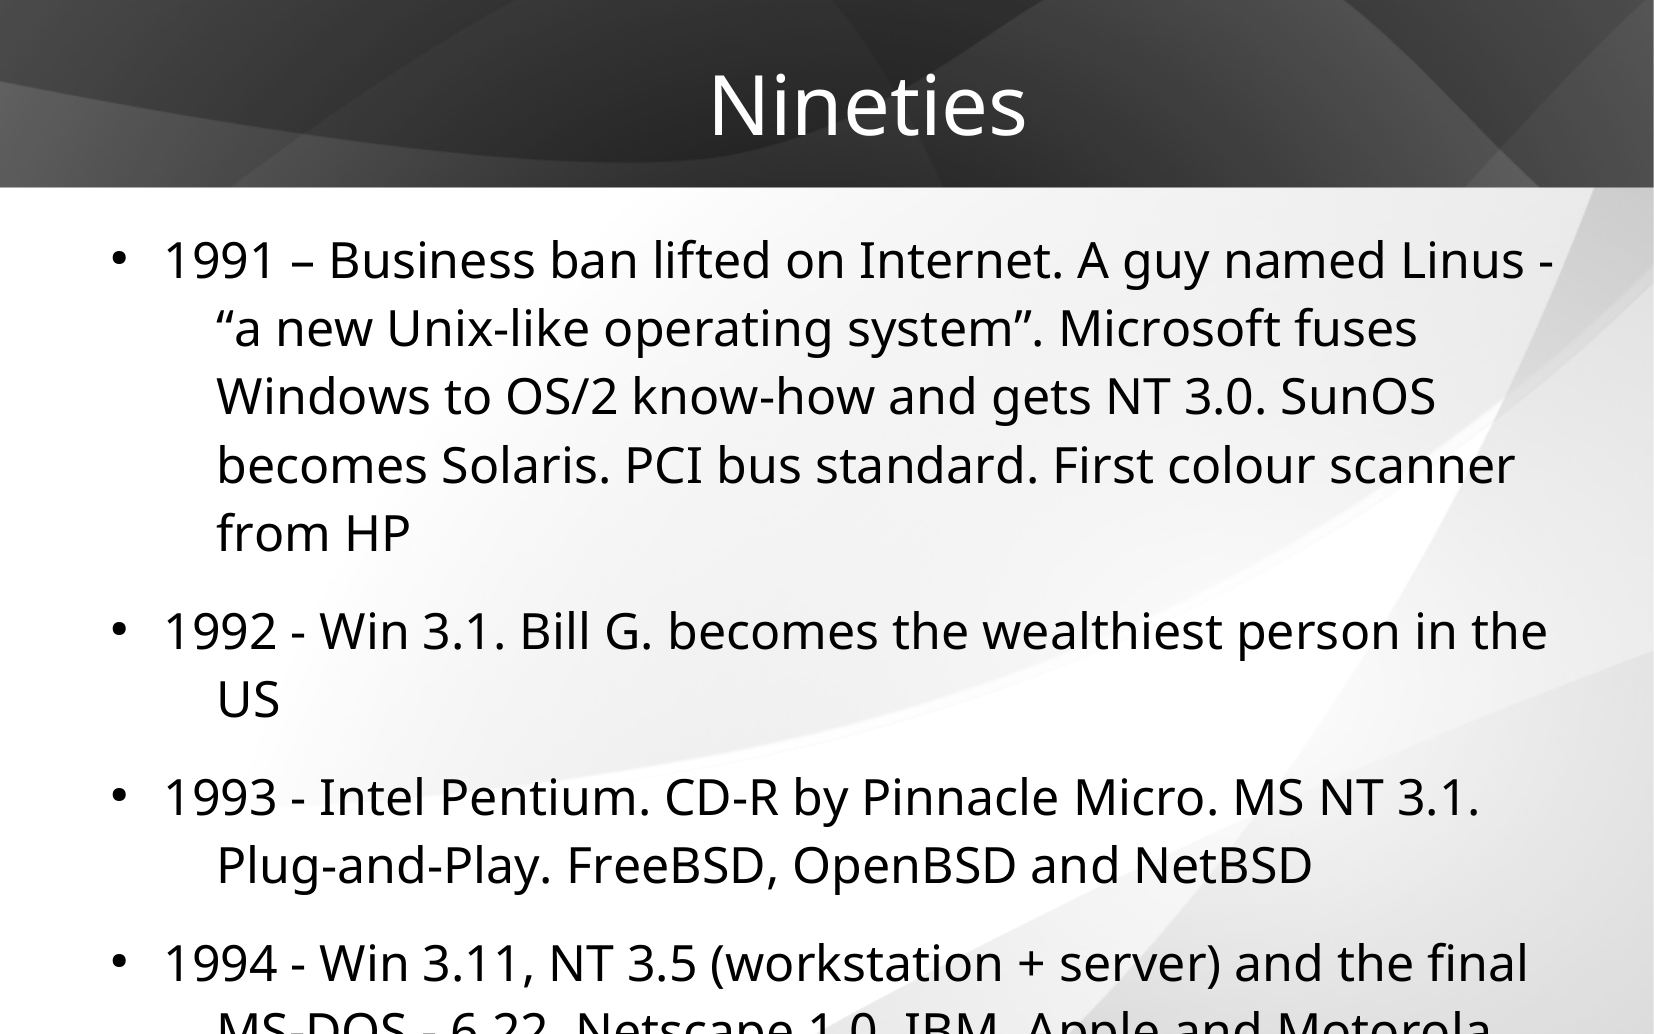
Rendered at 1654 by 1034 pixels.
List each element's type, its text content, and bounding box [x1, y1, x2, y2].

list 1991 – Business ban lifted on Internet. A guy named Linus - “a new Unix-like operating system”. Microsoft fuses Windows to OS/2 know-how and gets NT 3.0. SunOS becomes Solaris. PCI bus standard. First colour scanner from HP 1992 - Win 3.1. Bill G. becomes the wealthiest person in the US 1993 - Intel Pentium. CD-R by Pinnacle Micro. MS NT 3.1. Plug-and-Play. FreeBSD, OpenBSD and NetBSD 1994 - Win 3.11, NT 3.5 (workstation + server) and the final MS-DOS - 6.22. Netscape 1.0. IBM, Apple and Motorola conspire against MS. ZIP disk from Iomega. The Pentium bug in 2 M chips. First working draft (0.7) of USB [75, 225, 1613, 1034]
title Nineties [124, 0, 1613, 208]
picture [0, 0, 1654, 1034]
